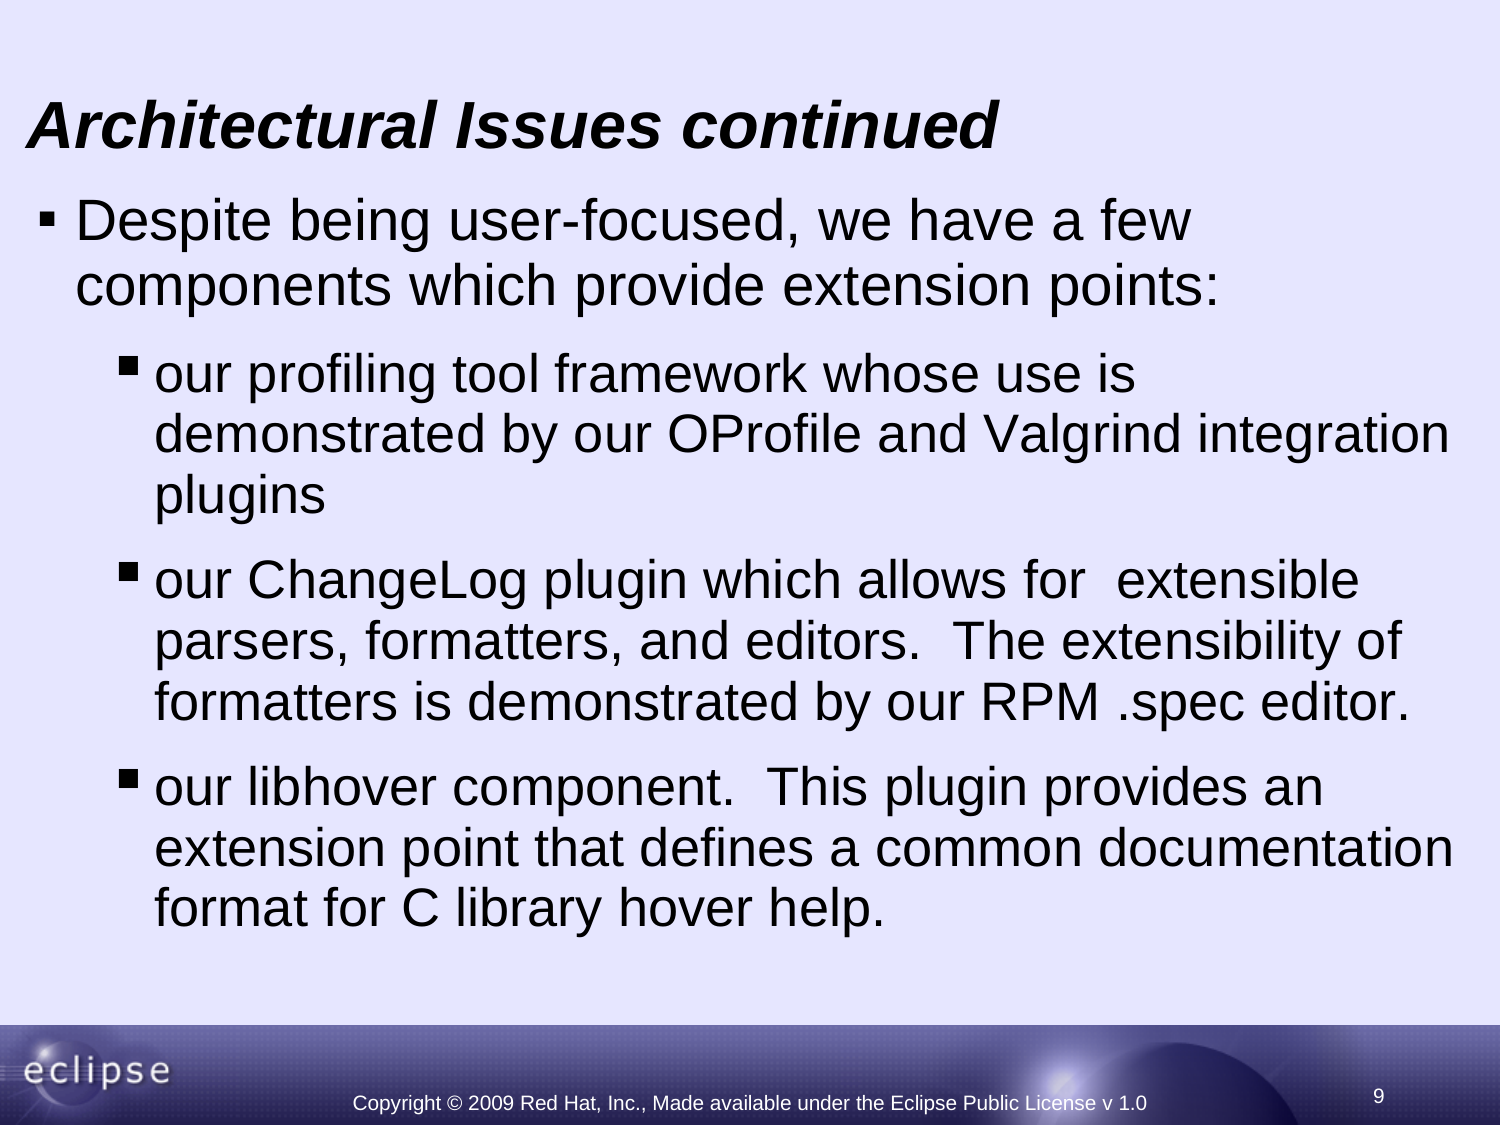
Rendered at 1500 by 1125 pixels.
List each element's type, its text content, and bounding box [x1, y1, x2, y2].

list Despite being user-focused, we have a few components which provide extension points: our profiling tool framework whose use is demonstrated by our OProfile and Valgrind integration plugins our ChangeLog plugin which allows for extensible parsers, formatters, and editors. The extensibility of formatters is demonstrated by our RPM .spec editor. our libhover component. This plugin provides an extension point that defines a common documentation format for C library hover help. [37, 187, 1463, 1023]
title Architectural Issues continued [26, 84, 1474, 172]
picture [0, 1025, 1500, 1125]
